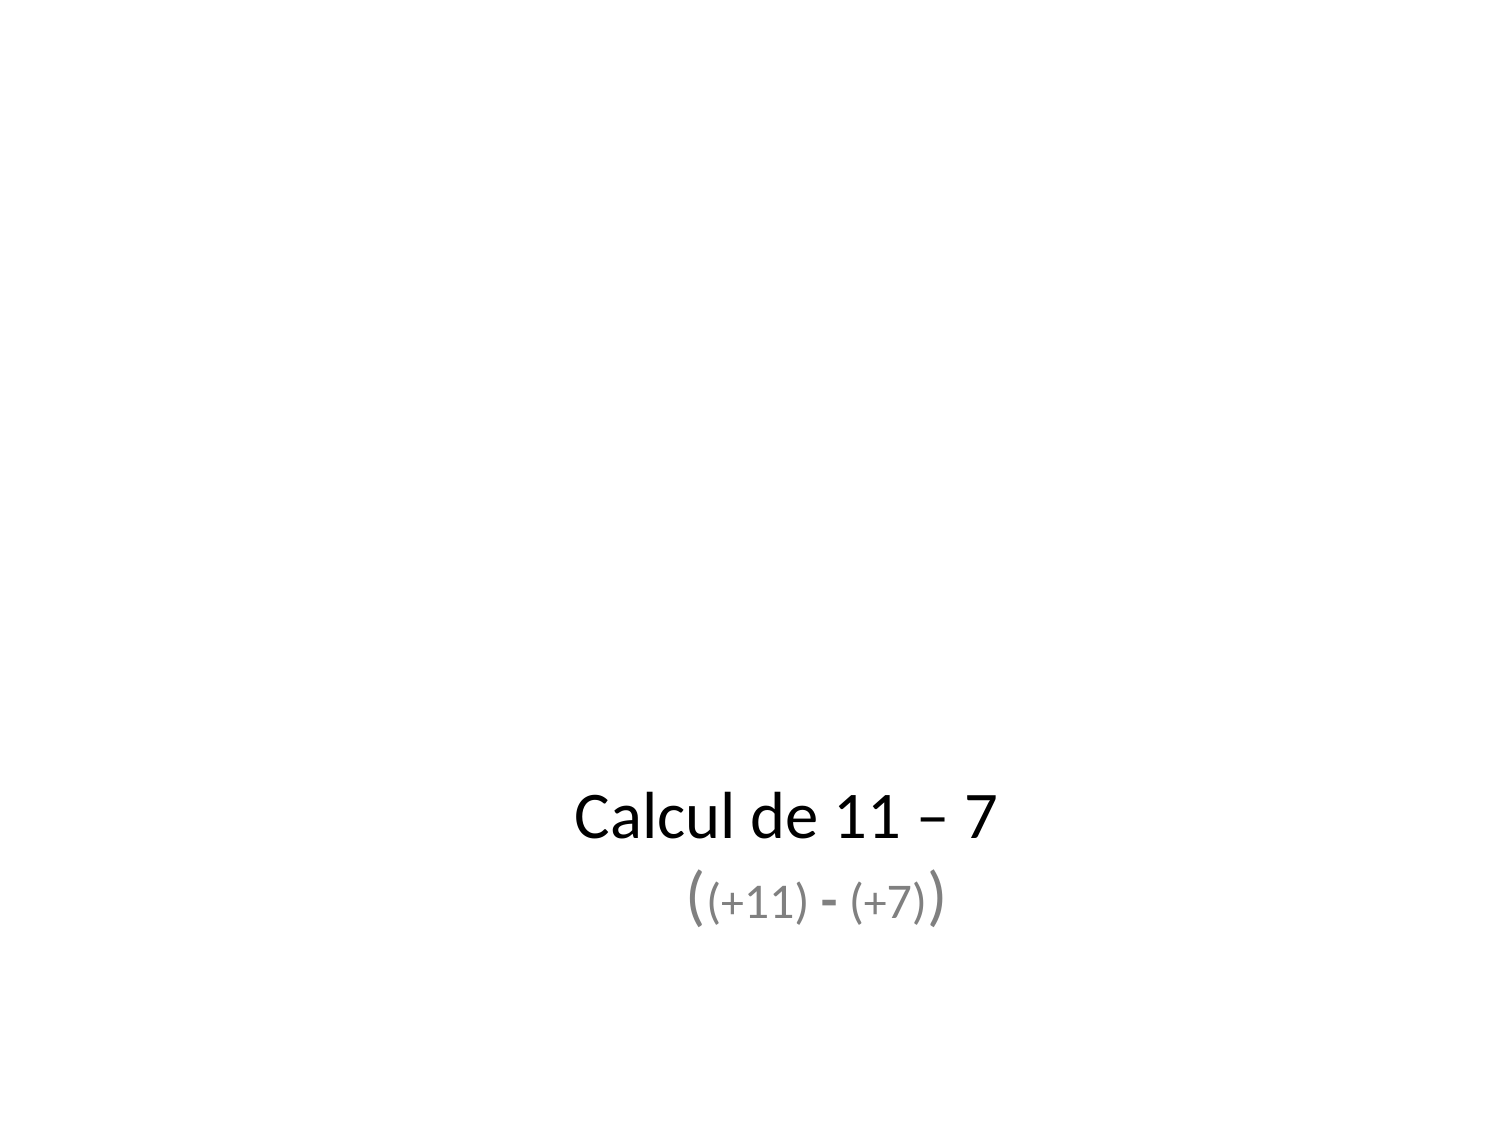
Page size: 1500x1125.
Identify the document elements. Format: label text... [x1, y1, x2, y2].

text_box Calcul de 11 – 7 ((+11) - (+7)) [559, 764, 1074, 1020]
